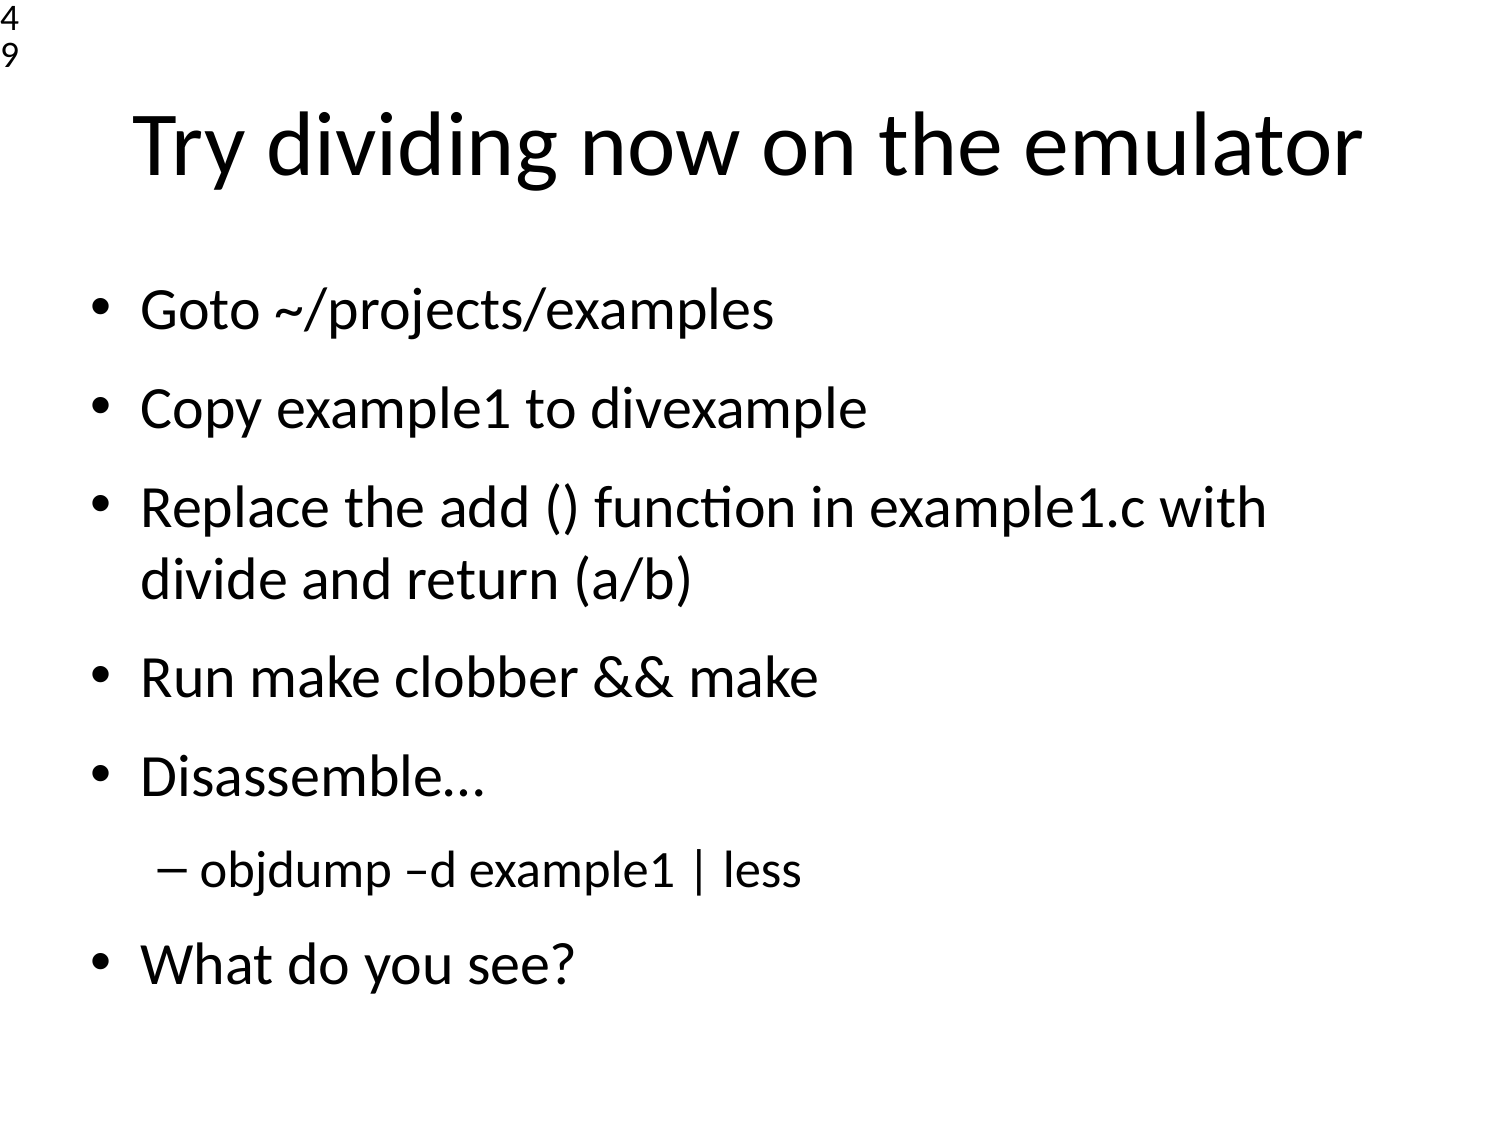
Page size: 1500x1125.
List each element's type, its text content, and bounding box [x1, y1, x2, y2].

list Goto ~/projects/examples Copy example1 to divexample Replace the add () function in example1.c with divide and return (a/b) Run make clobber && make Disassemble… objdump –d example1 | less What do you see? [75, 262, 1425, 1005]
title Try dividing now on the emulator [75, 45, 1425, 233]
